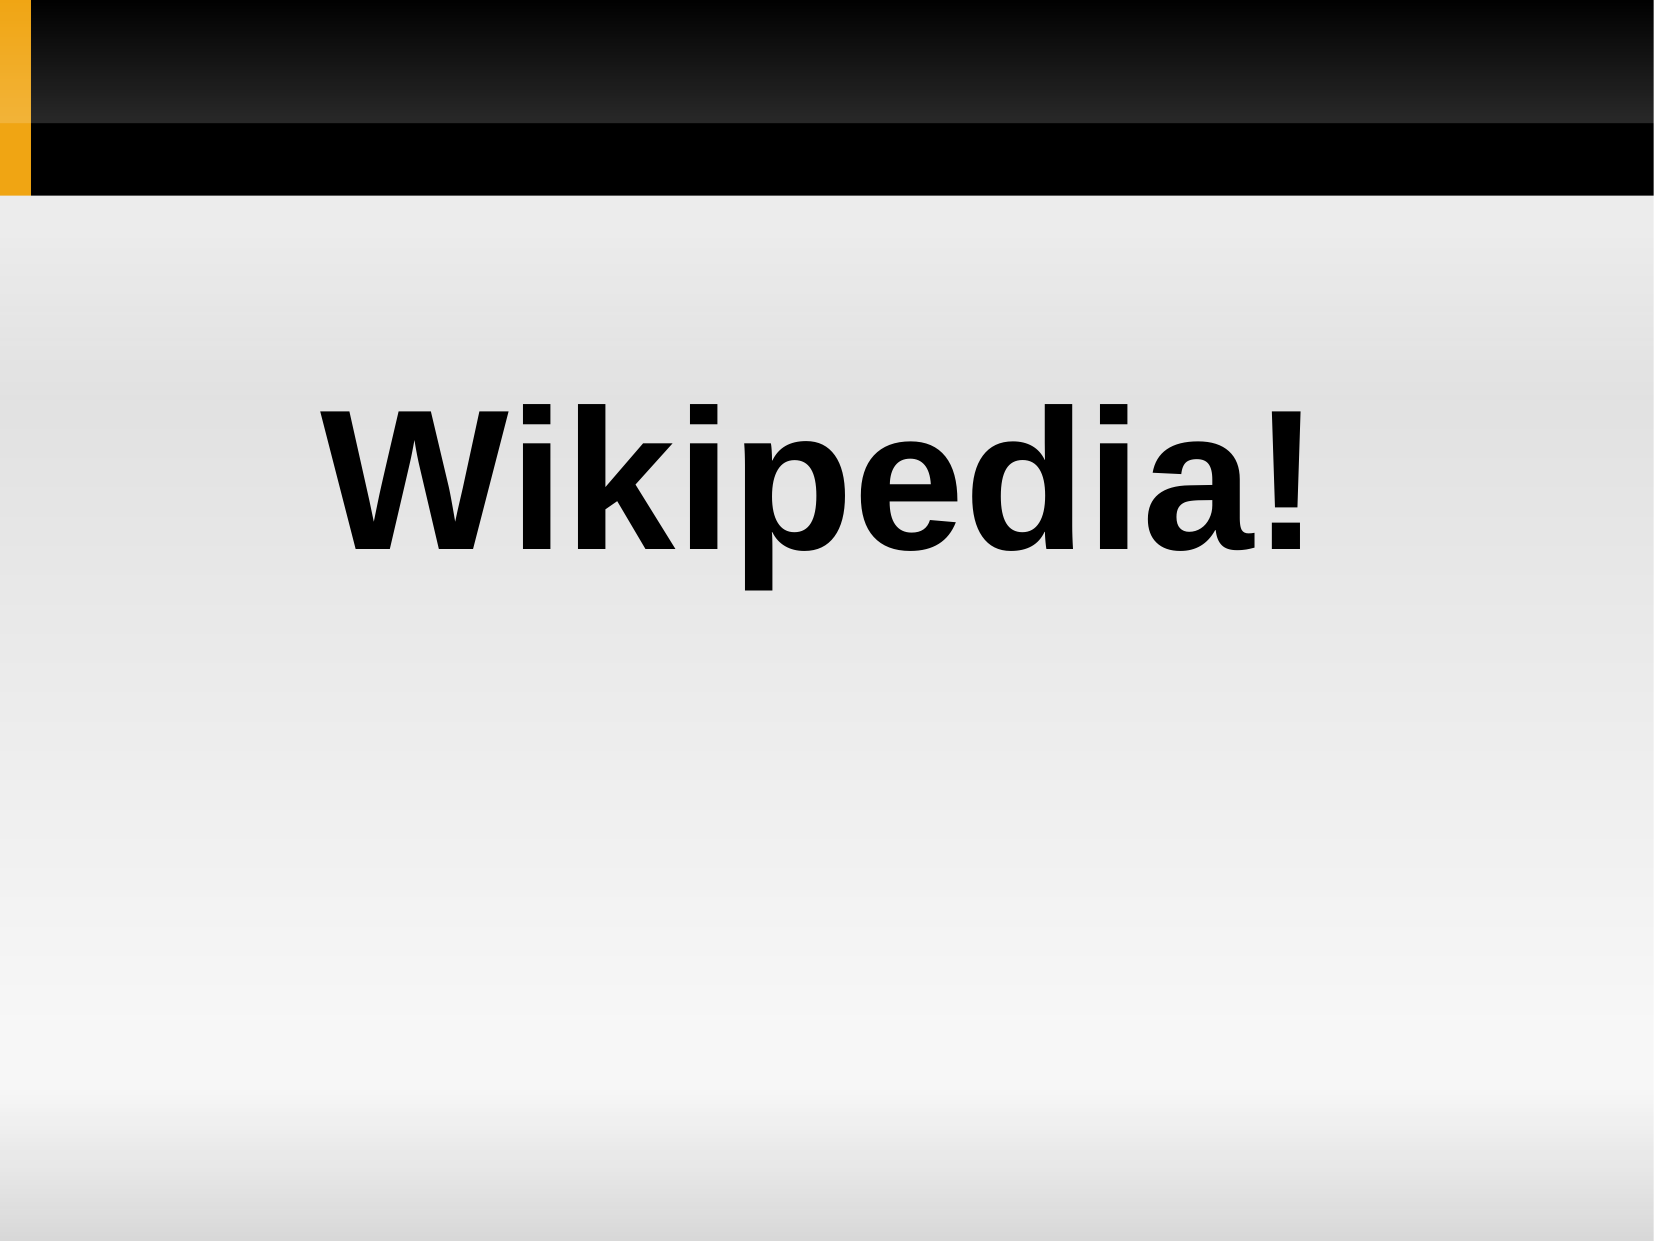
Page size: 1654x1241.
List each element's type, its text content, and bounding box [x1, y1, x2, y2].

picture [0, 0, 1654, 1241]
subtitle Wikipedia! [76, 0, 1565, 1109]
